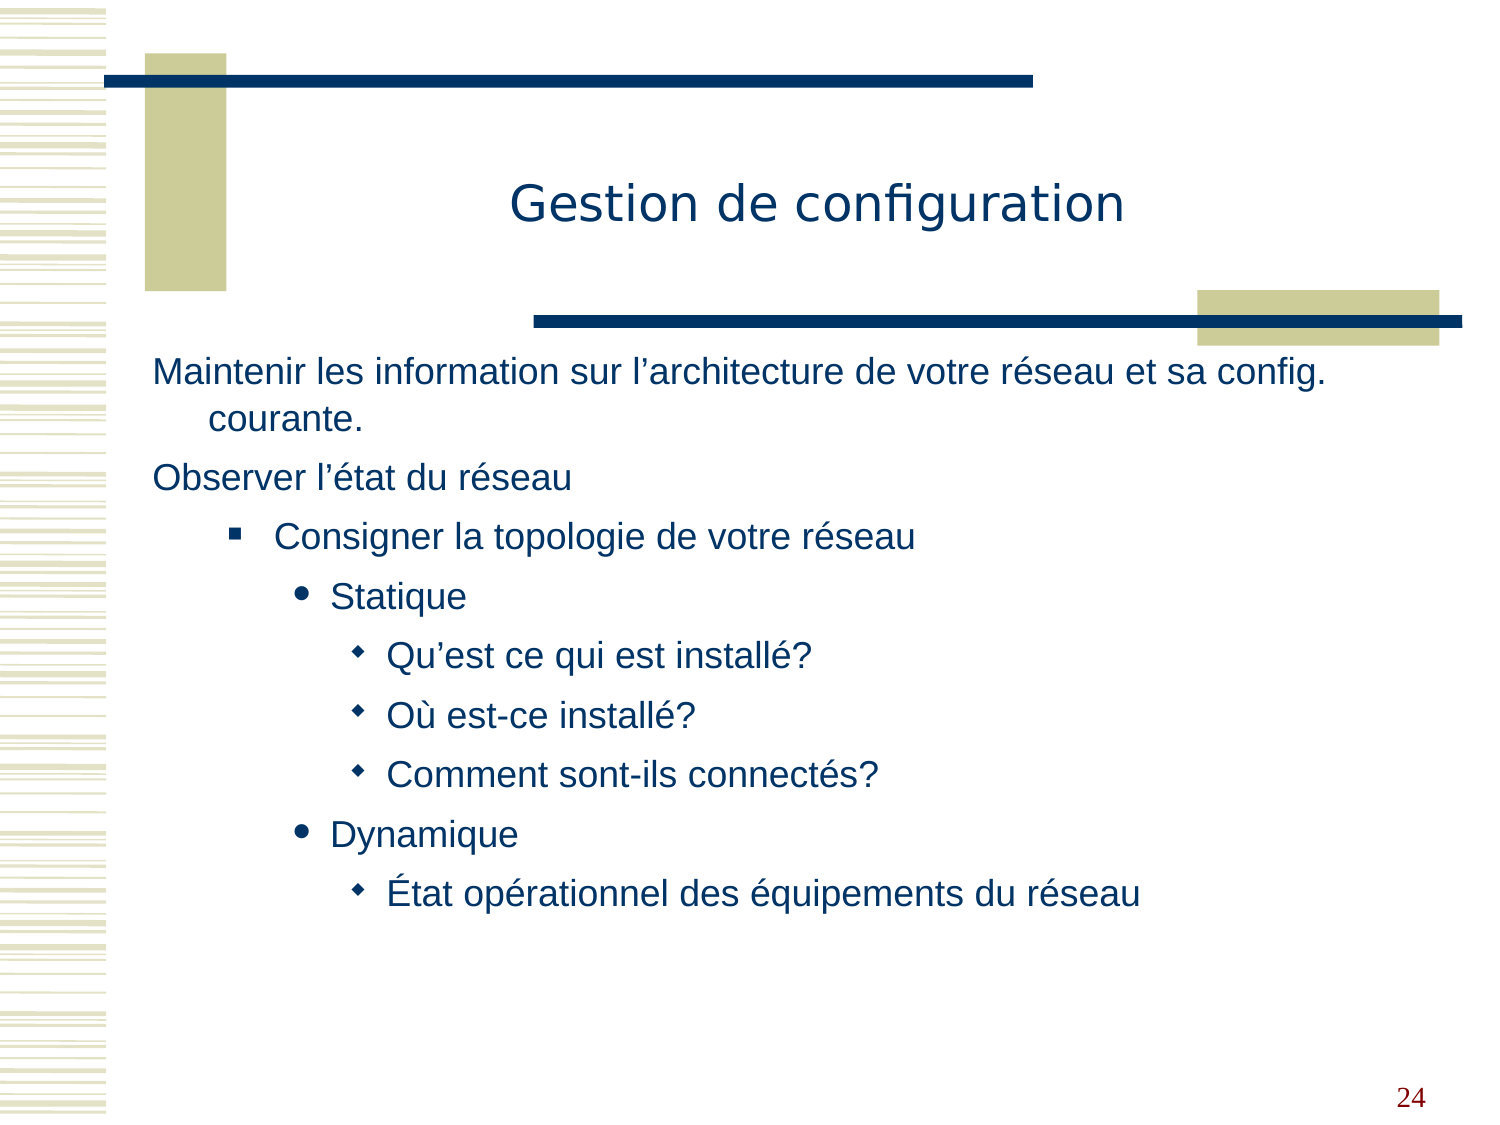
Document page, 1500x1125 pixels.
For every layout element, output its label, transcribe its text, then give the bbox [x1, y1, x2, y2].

title Gestion de configuration [212, 124, 1424, 239]
list Maintenir les information sur l’architecture de votre réseau et sa config. courante. Observer l’état du réseau Consigner la topologie de votre réseau Statique Qu’est ce qui est installé? Où est-ce installé? Comment sont-ils connectés? Dynamique État opérationnel des équipements du réseau [137, 337, 1443, 979]
